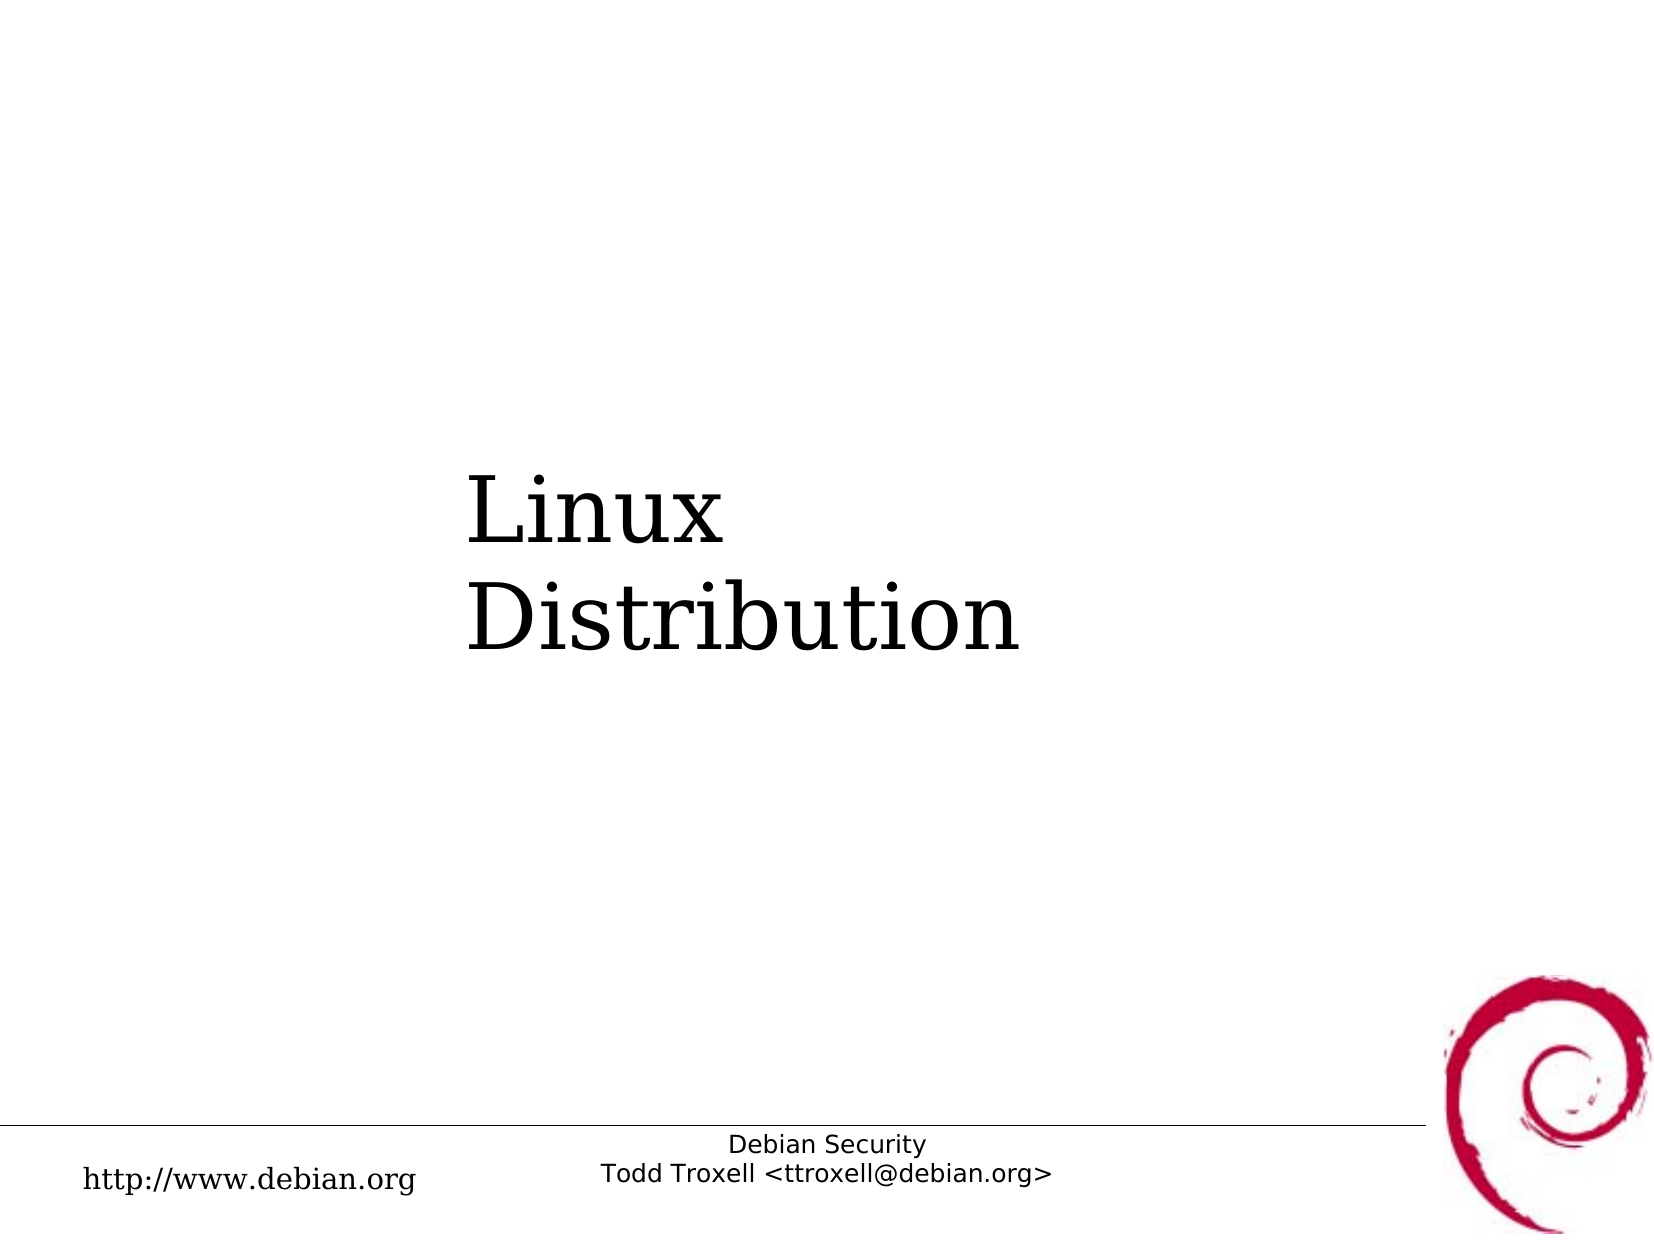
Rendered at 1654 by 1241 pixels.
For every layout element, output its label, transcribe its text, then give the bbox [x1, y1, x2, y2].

picture [1443, 975, 1654, 1234]
text_box Linux Distribution [450, 450, 1088, 679]
